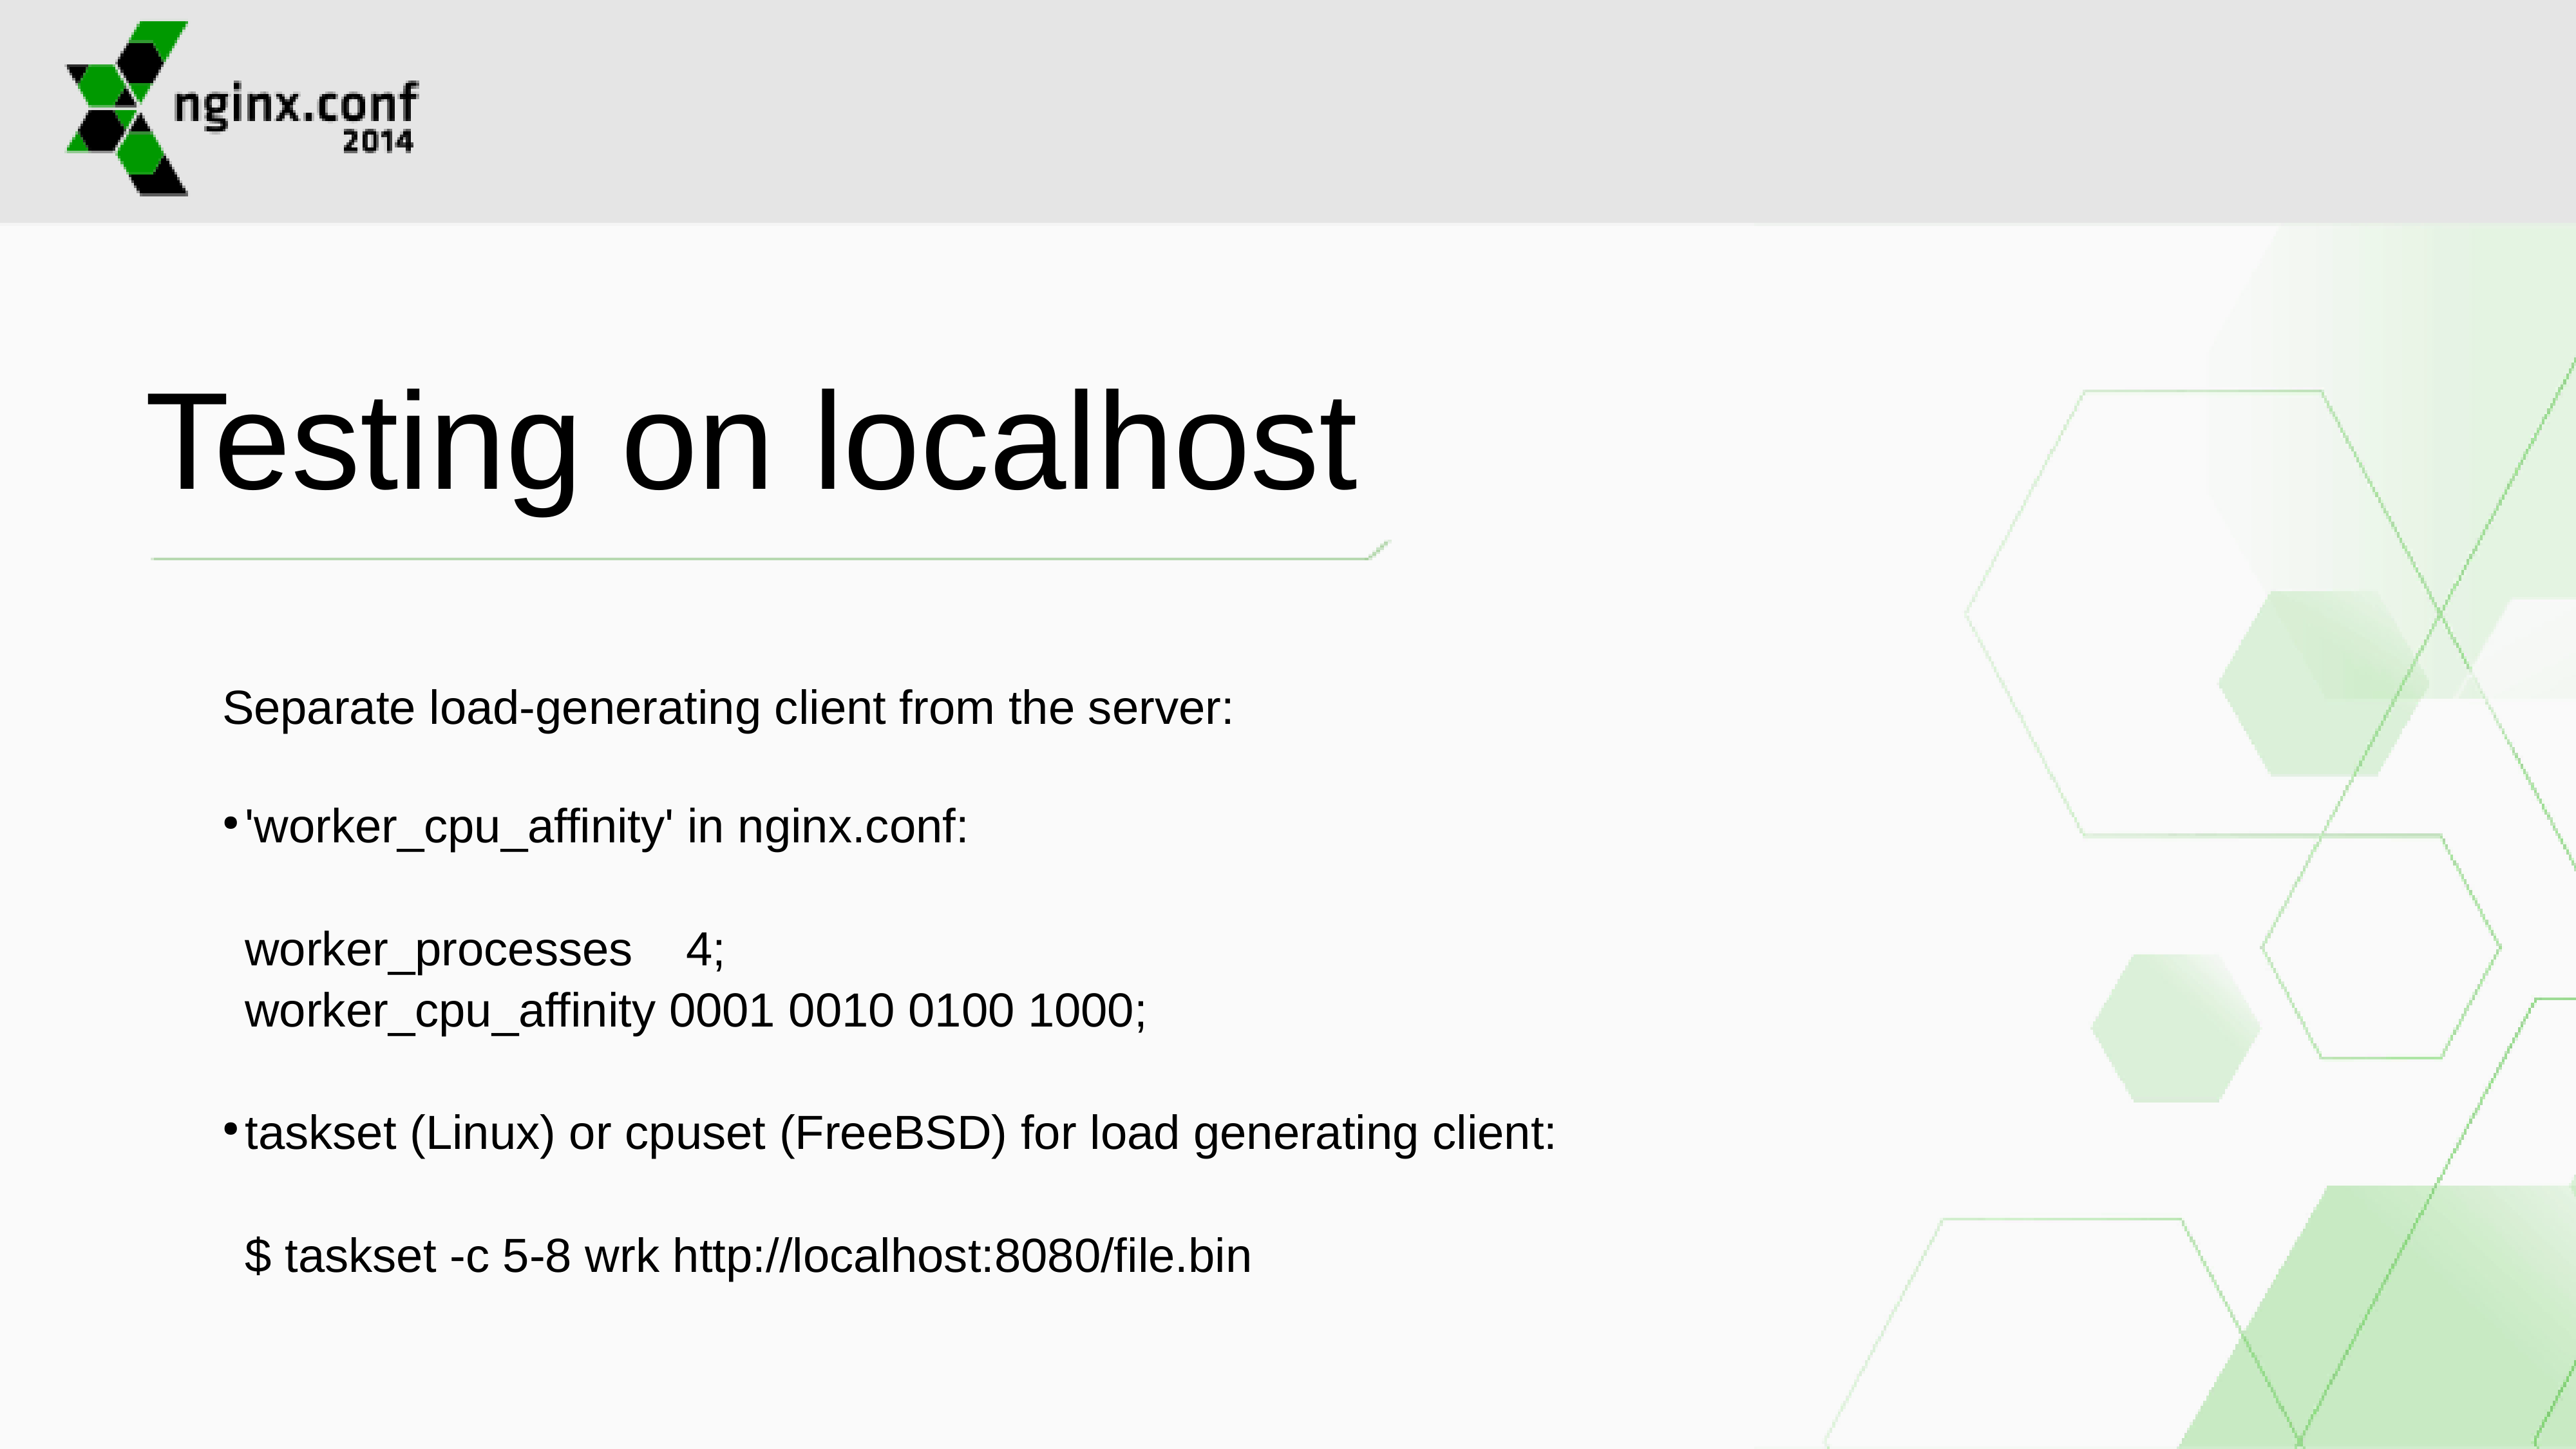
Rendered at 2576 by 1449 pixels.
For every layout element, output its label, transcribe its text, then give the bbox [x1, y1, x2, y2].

list Separate load-generating client from the server: 'worker_cpu_affinity' in nginx.conf: worker_processes 4; worker_cpu_affinity 0001 0010 0100 1000; taskset (Linux) or cpuset (FreeBSD) for load generating client: $ taskset -c 5-8 wrk http://localhost:8080/file.bin [222, 676, 1734, 1068]
picture [0, 0, 2576, 1449]
title Testing on localhost [145, 350, 1700, 584]
